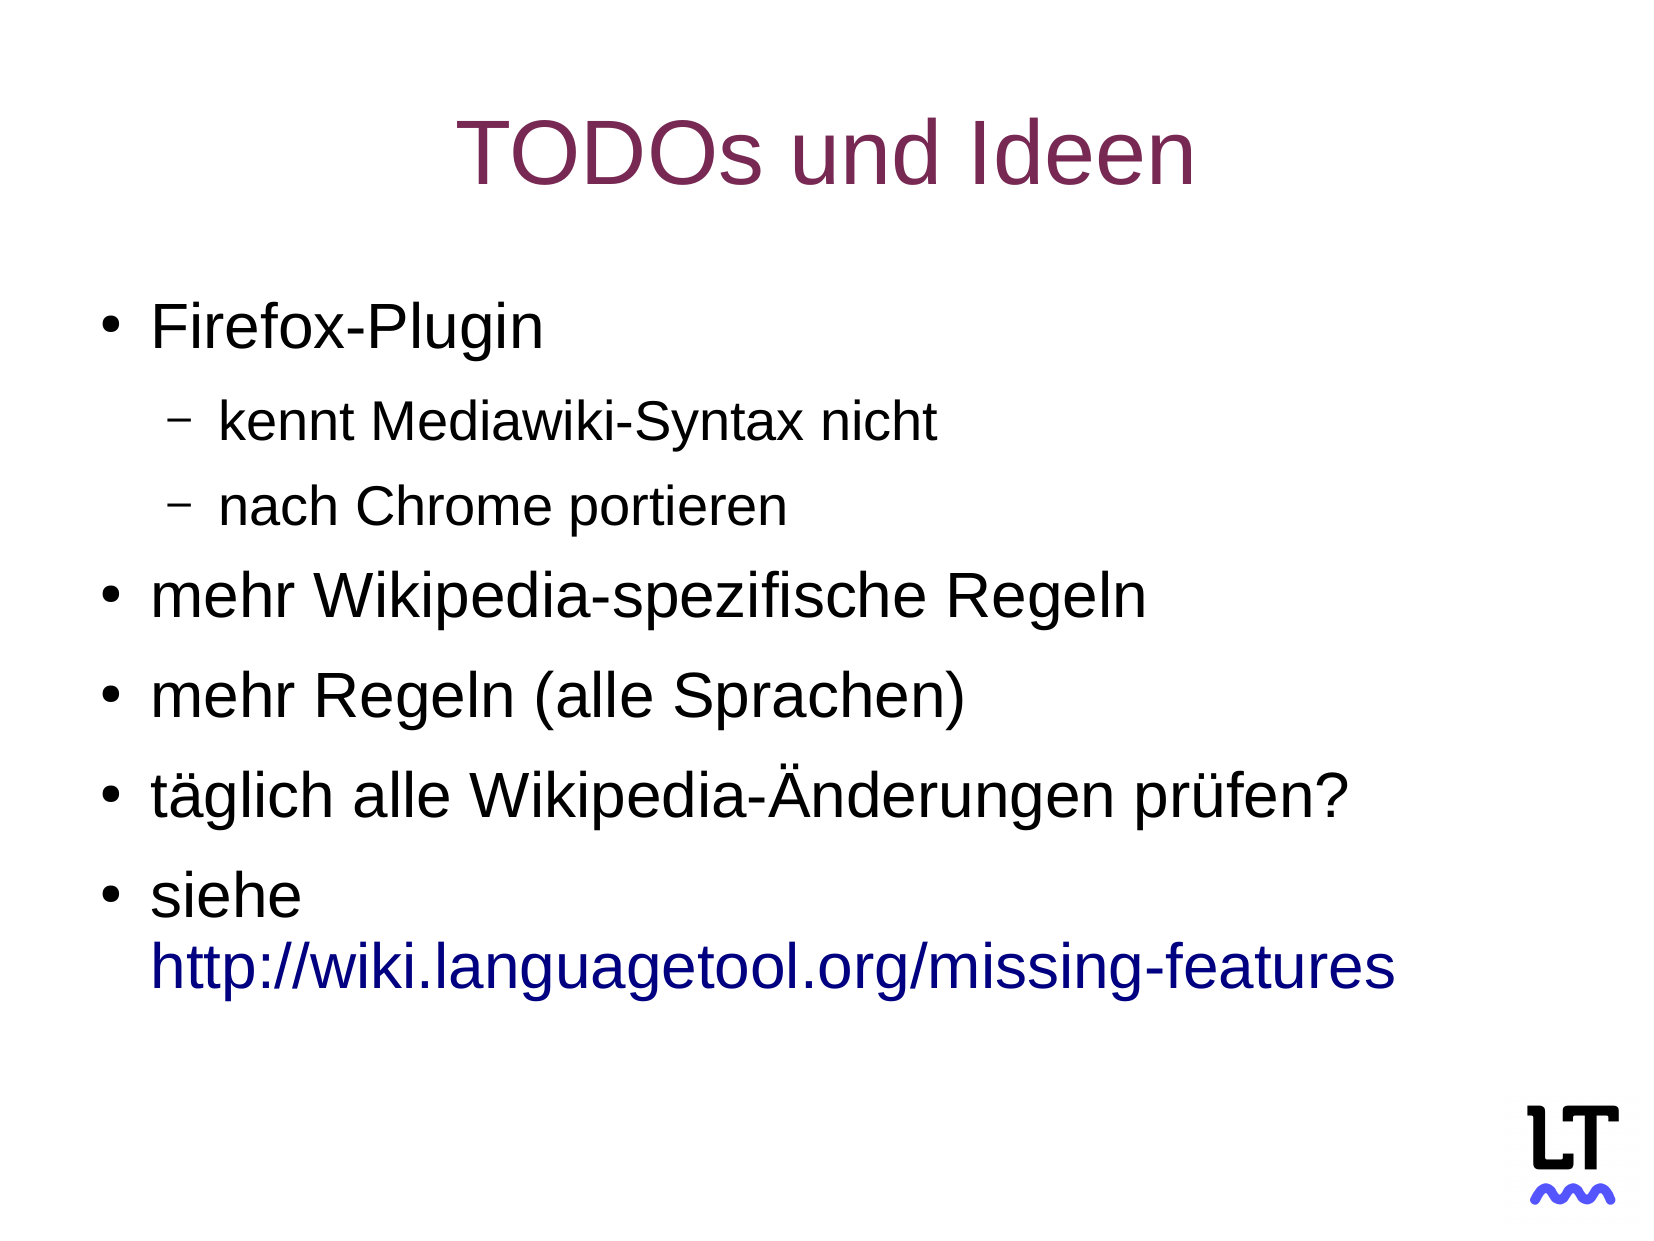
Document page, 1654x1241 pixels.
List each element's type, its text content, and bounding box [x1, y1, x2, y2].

list Firefox-Plugin kennt Mediawiki-Syntax nicht nach Chrome portieren mehr Wikipedia-spezifische Regeln mehr Regeln (alle Sprachen) täglich alle Wikipedia-Änderungen prüfen? siehe http://wiki.languagetool.org/missing-features [82, 290, 1538, 1010]
title TODOs und Ideen [82, 49, 1571, 257]
picture [1500, 1086, 1645, 1229]
